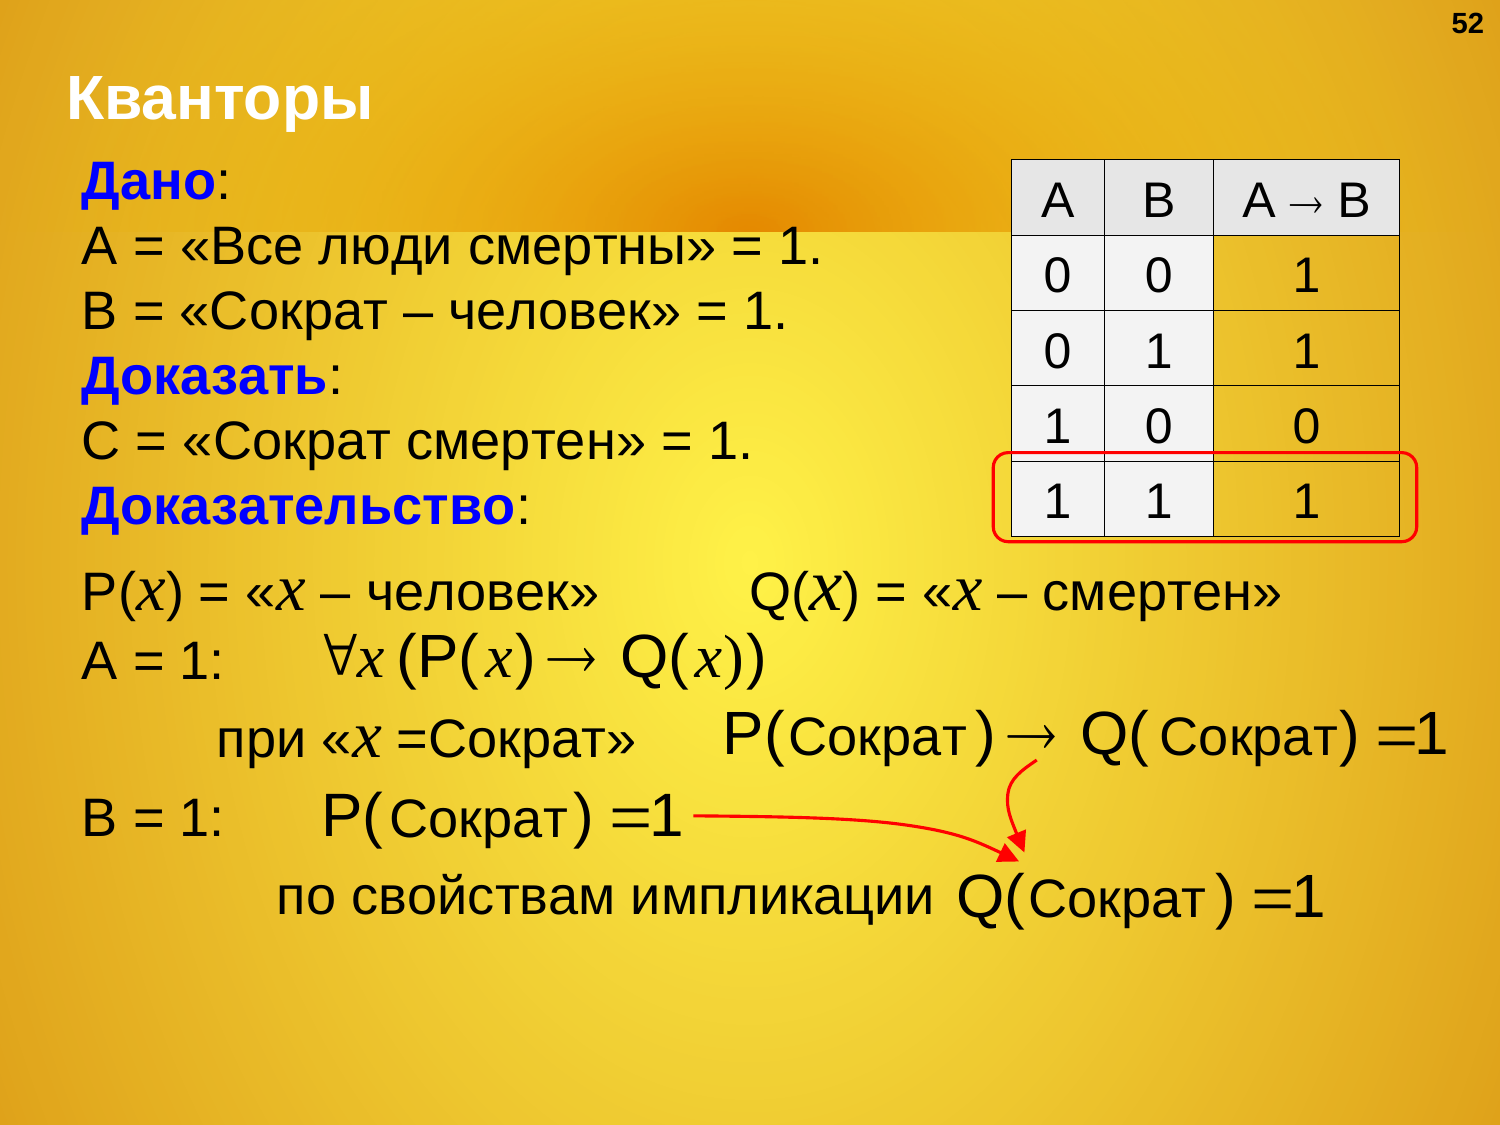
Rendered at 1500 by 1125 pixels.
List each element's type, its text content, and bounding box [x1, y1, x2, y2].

text_box Дано: A = «Все люди смертны» = 1. B = «Сократ – человек» = 1. Доказать: C = «Сократ смертен» = 1. Доказательство: P(x) = «x – человек» Q(x) = «x – смертен» A = 1: при «x =Сократ» B = 1: по свойствам импликации [67, 137, 1441, 933]
text_box Сократ [1145, 693, 1354, 774]
table_cell 0 [1214, 455, 1399, 461]
table_cell 1 [1214, 236, 1399, 310]
table_cell 0 [1214, 386, 1399, 451]
text_box <номер> [1148, 0, 1499, 75]
table_cell 0 [1105, 455, 1213, 461]
table_cell 0 [1012, 236, 1104, 310]
table_cell 1 [1214, 462, 1399, 536]
table_cell 0 [1012, 311, 1104, 385]
chart [315, 780, 684, 862]
table_cell 1 [1105, 462, 1213, 536]
table_cell 1 [1012, 455, 1104, 461]
table_header A [1012, 160, 1104, 235]
text_box Сократ [374, 775, 584, 856]
chart [305, 621, 1453, 780]
table_cell 1 [1105, 311, 1213, 385]
title Кванторы [51, 49, 1426, 127]
table_cell 0 [1105, 386, 1213, 451]
text_box Сократ [773, 693, 982, 774]
chart [948, 861, 1327, 943]
table_cell 1 [1012, 462, 1104, 536]
table_cell 1 [1214, 311, 1399, 385]
table_cell 0 [1105, 236, 1213, 310]
table_cell 1 [1012, 386, 1104, 451]
text_box Сократ [1013, 855, 1222, 937]
table_header B [1105, 160, 1213, 235]
table_header А  B [1214, 160, 1399, 235]
